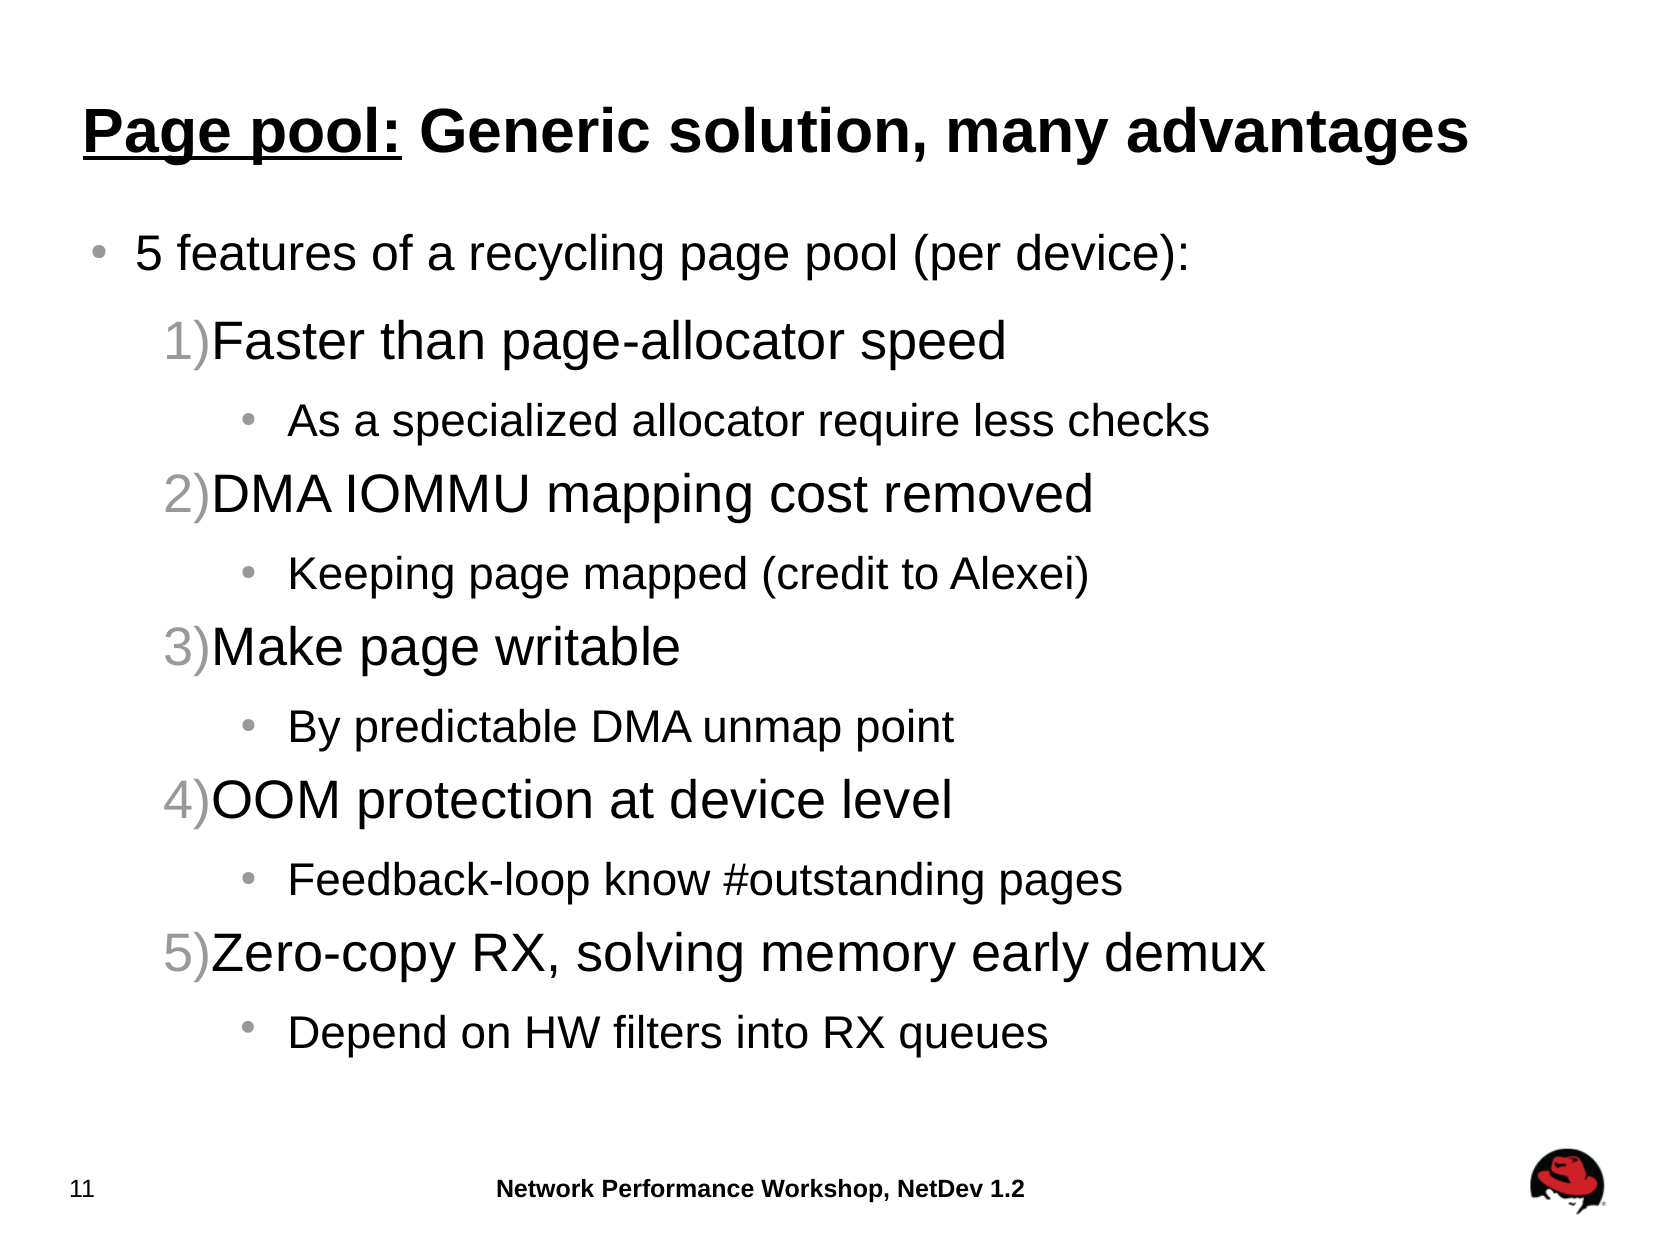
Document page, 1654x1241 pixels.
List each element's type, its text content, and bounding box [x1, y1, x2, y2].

list 5 features of a recycling page pool (per device): Faster than page-allocator speed As a specialized allocator require less checks DMA IOMMU mapping cost removed Keeping page mapped (credit to Alexei) Make page writable By predictable DMA unmap point OOM protection at device level Feedback-loop know #outstanding pages Zero-copy RX, solving memory early demux Depend on HW filters into RX queues [75, 225, 1563, 1059]
picture [1529, 1146, 1612, 1224]
title Page pool: Generic solution, many advantages [82, 37, 1571, 226]
